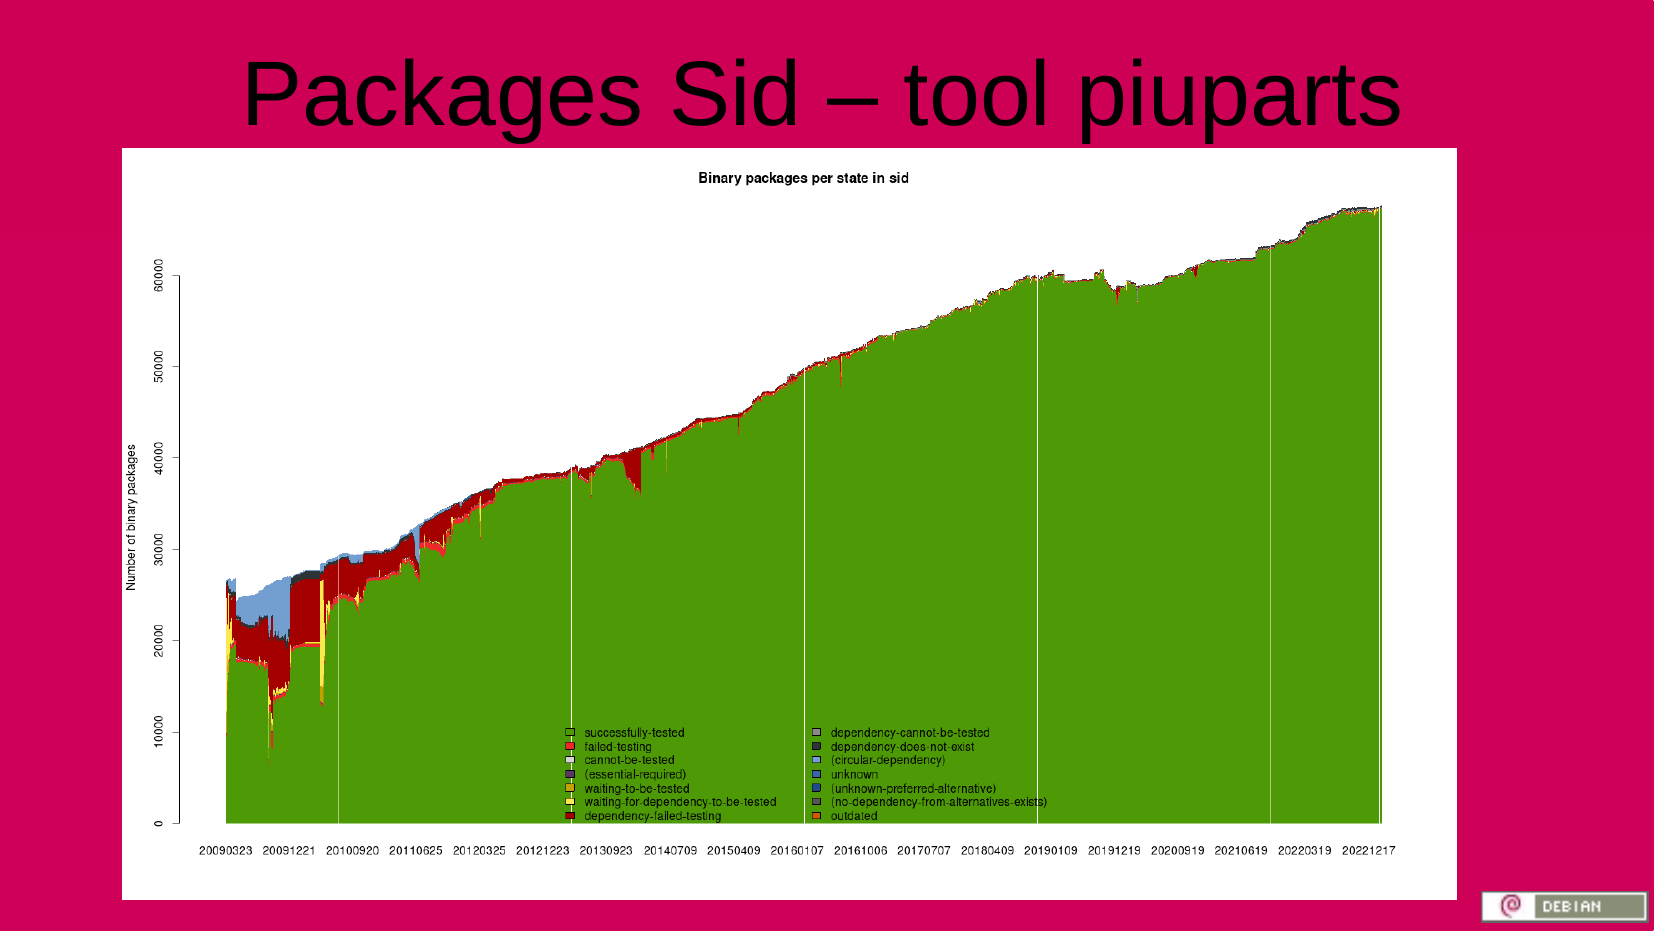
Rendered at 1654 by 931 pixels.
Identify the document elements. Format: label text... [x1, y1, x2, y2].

picture [1481, 891, 1649, 923]
title Packages Sid – tool piuparts [78, 15, 1568, 171]
picture [122, 148, 1457, 900]
